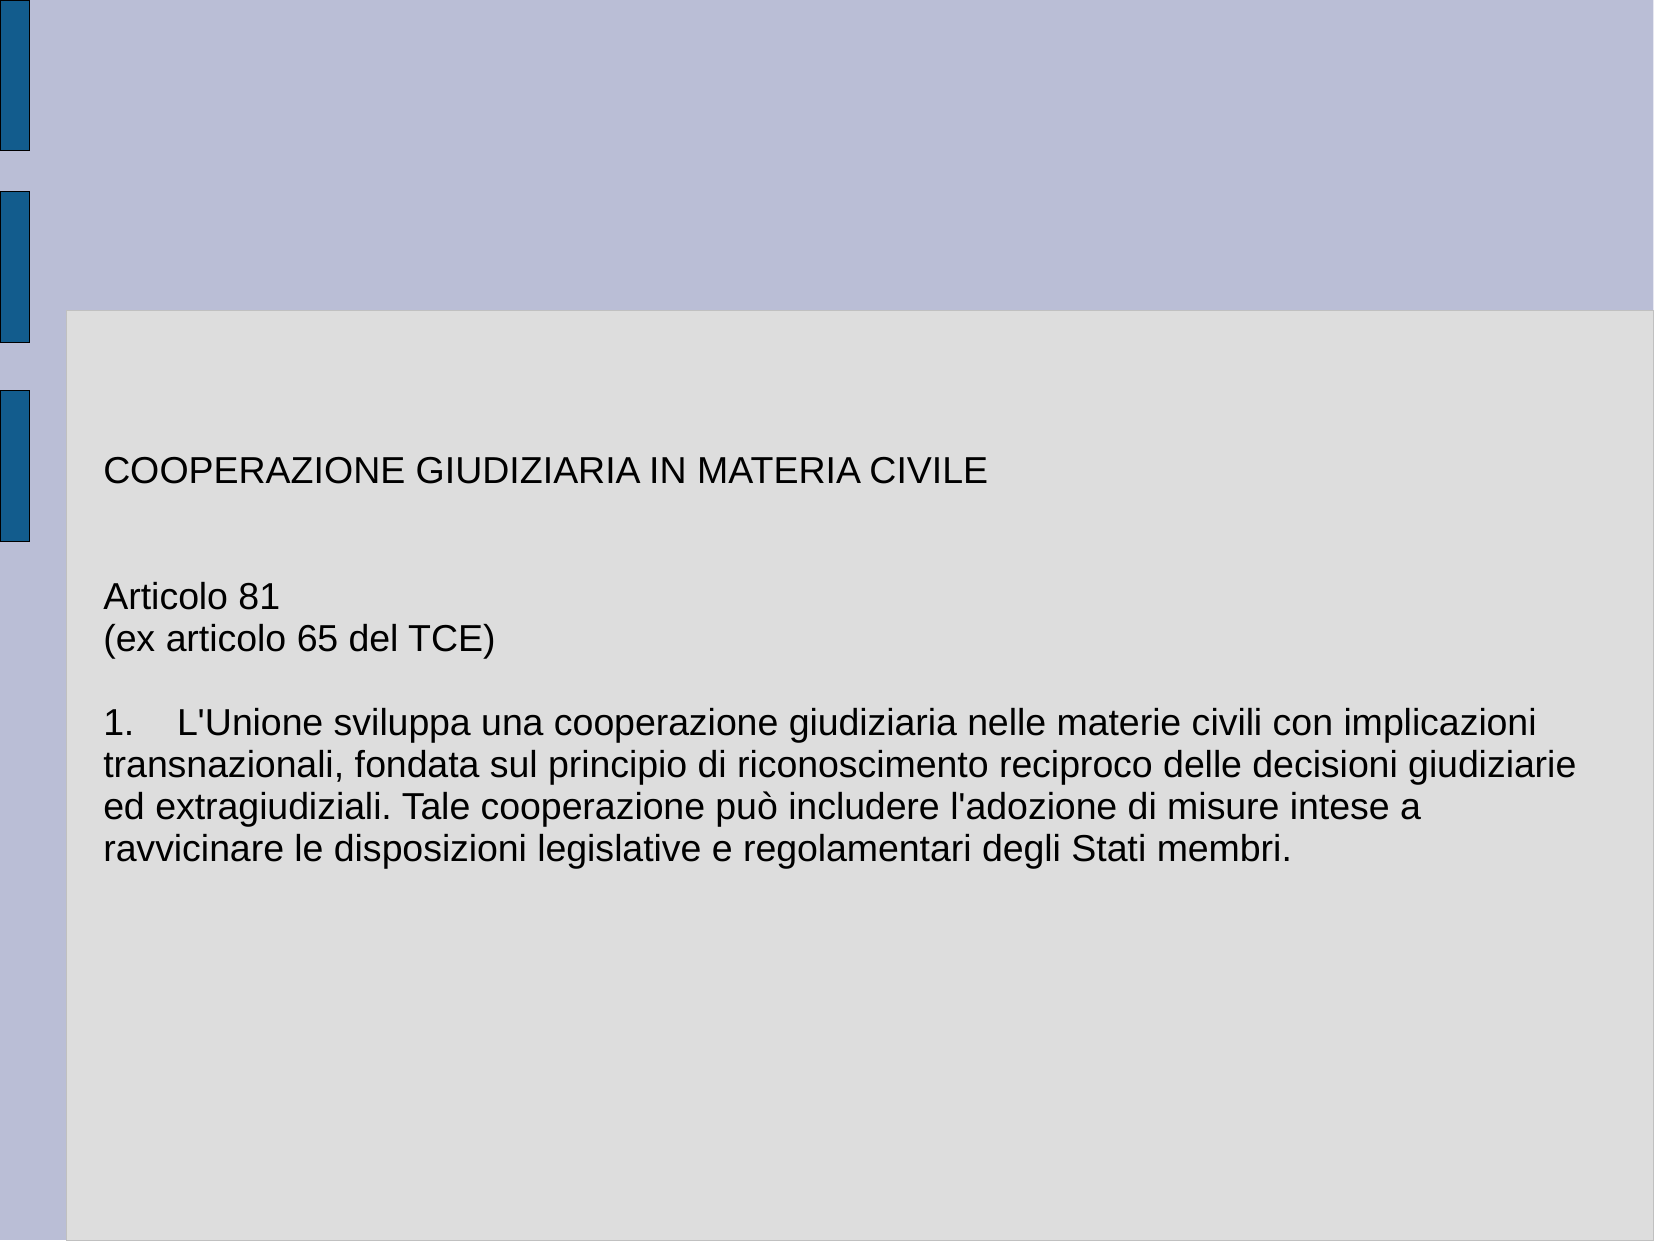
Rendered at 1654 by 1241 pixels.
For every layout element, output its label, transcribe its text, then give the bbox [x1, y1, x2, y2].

text_box COOPERAZIONE GIUDIZIARIA IN MATERIA CIVILE Articolo 81 (ex articolo 65 del TCE) 1. L'Unione sviluppa una cooperazione giudiziaria nelle materie civili con implicazioni transnazionali, fondata sul principio di riconoscimento reciproco delle decisioni giudiziarie ed extragiudiziali. Tale cooperazione può includere l'adozione di misure intese a ravvicinare le disposizioni legislative e regolamentari degli Stati membri. [88, 442, 1611, 878]
